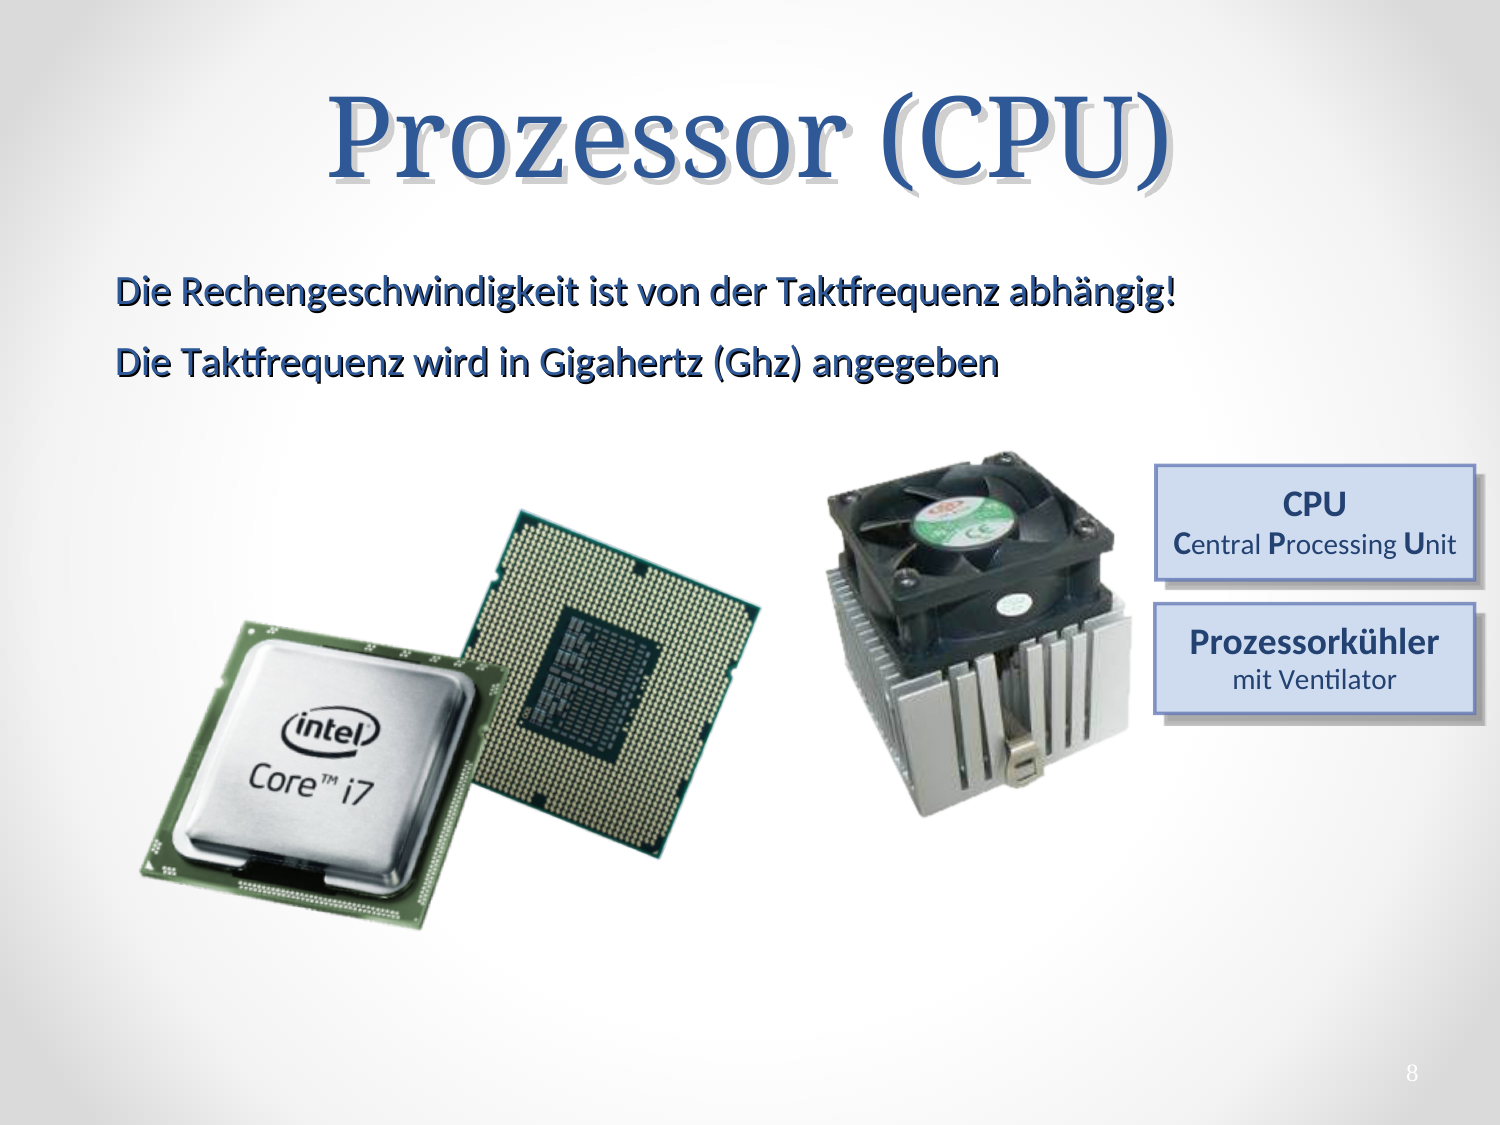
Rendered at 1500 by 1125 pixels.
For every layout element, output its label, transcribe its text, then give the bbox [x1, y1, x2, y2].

title Prozessor (CPU)‏ [75, 71, 1426, 208]
text_box CPU Central Processing Unit [1155, 465, 1475, 580]
text_box Prozessorkühler mit Ventilator [1154, 603, 1475, 714]
picture [0, 0, 1500, 1125]
text_box Die Rechengeschwindigkeit ist von der Taktfrequenz abhängig! Die Taktfrequenz wird in Gigahertz (Ghz) angegeben [100, 255, 1413, 392]
text_box <Foliennummer> [1401, 1042, 1494, 1103]
